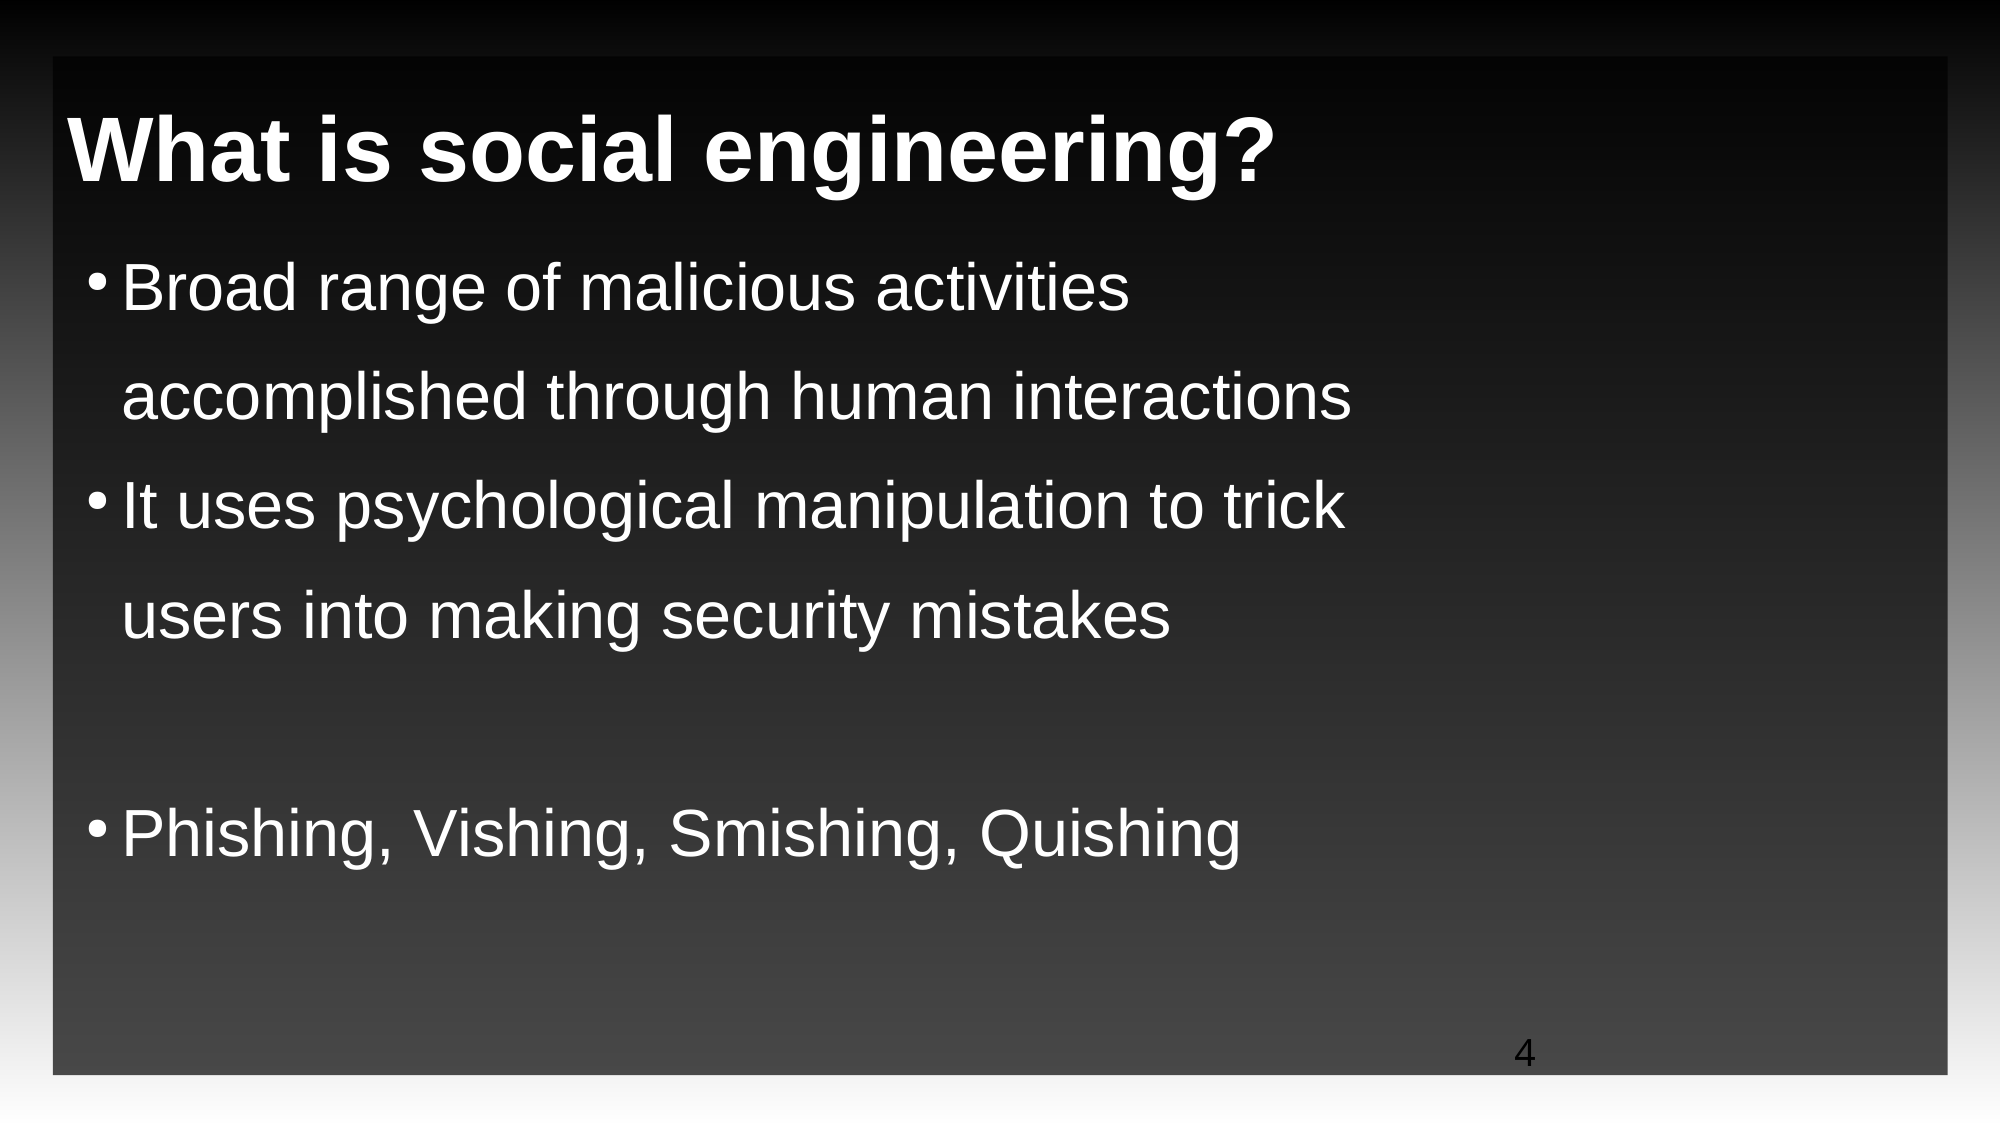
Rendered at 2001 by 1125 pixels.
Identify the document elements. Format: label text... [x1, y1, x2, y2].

title What is social engineering? [52, 95, 1948, 544]
subtitle Broad range of malicious activities accomplished through human interactions It uses psychological manipulation to trick users into making security mistakes Phishing, Vishing, Smishing, Quishing [70, 236, 1968, 628]
slide_number <number> [1499, 1021, 1950, 1082]
